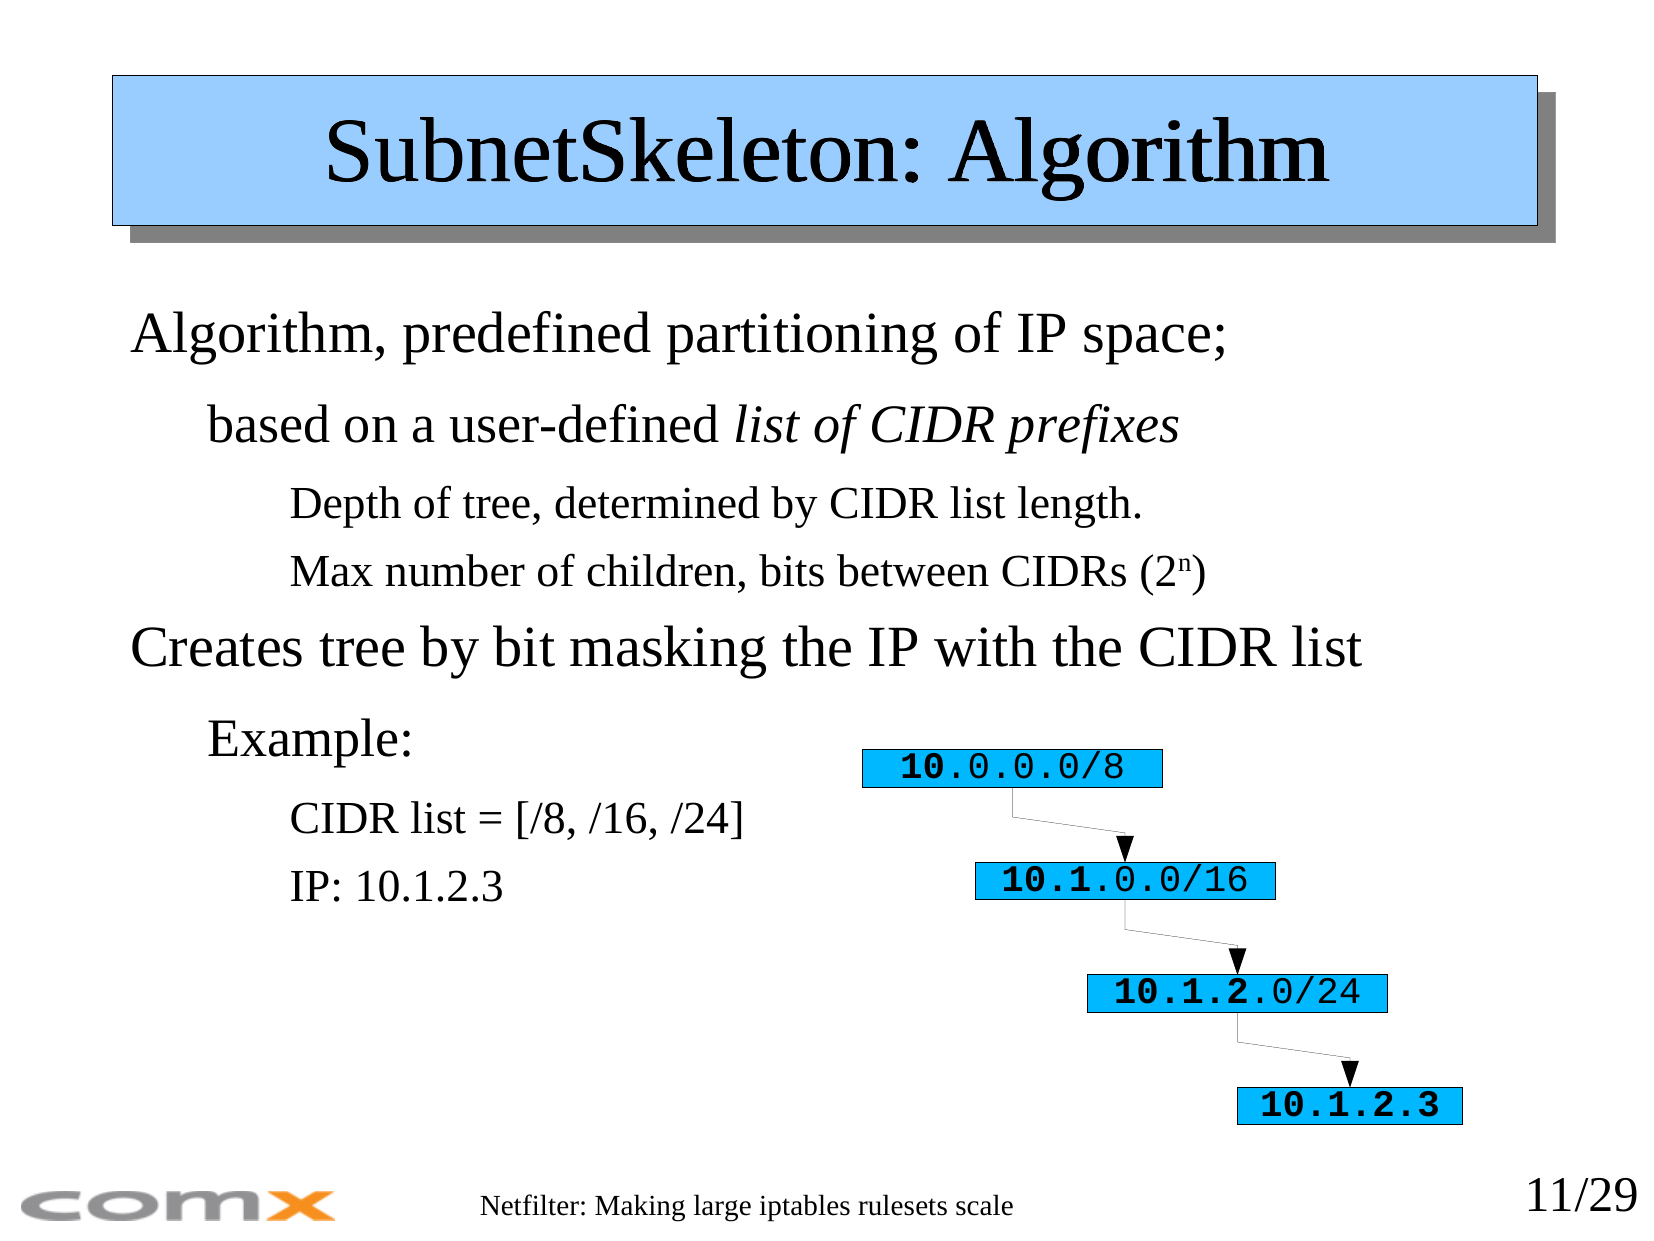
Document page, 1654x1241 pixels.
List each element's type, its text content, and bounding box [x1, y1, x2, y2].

title SubnetSkeleton: Algorithm [116, 90, 1538, 211]
picture [21, 1191, 335, 1221]
text_box 10.0.0.0/8 [862, 749, 1163, 788]
text_box 10.1.2.0/24 [1087, 974, 1388, 1013]
text_box 10.1.2.3 [1237, 1087, 1463, 1125]
list Algorithm, predefined partitioning of IP space; based on a user-defined list of CIDR prefixes Depth of tree, determined by CIDR list length. Max number of children, bits between CIDRs (2n) Creates tree by bit masking the IP with the CIDR list Example: CIDR list = [/8, /16, /24] IP: 10.1.2.3 [112, 300, 1576, 1096]
text_box 10.1.0.0/16 [975, 862, 1276, 900]
